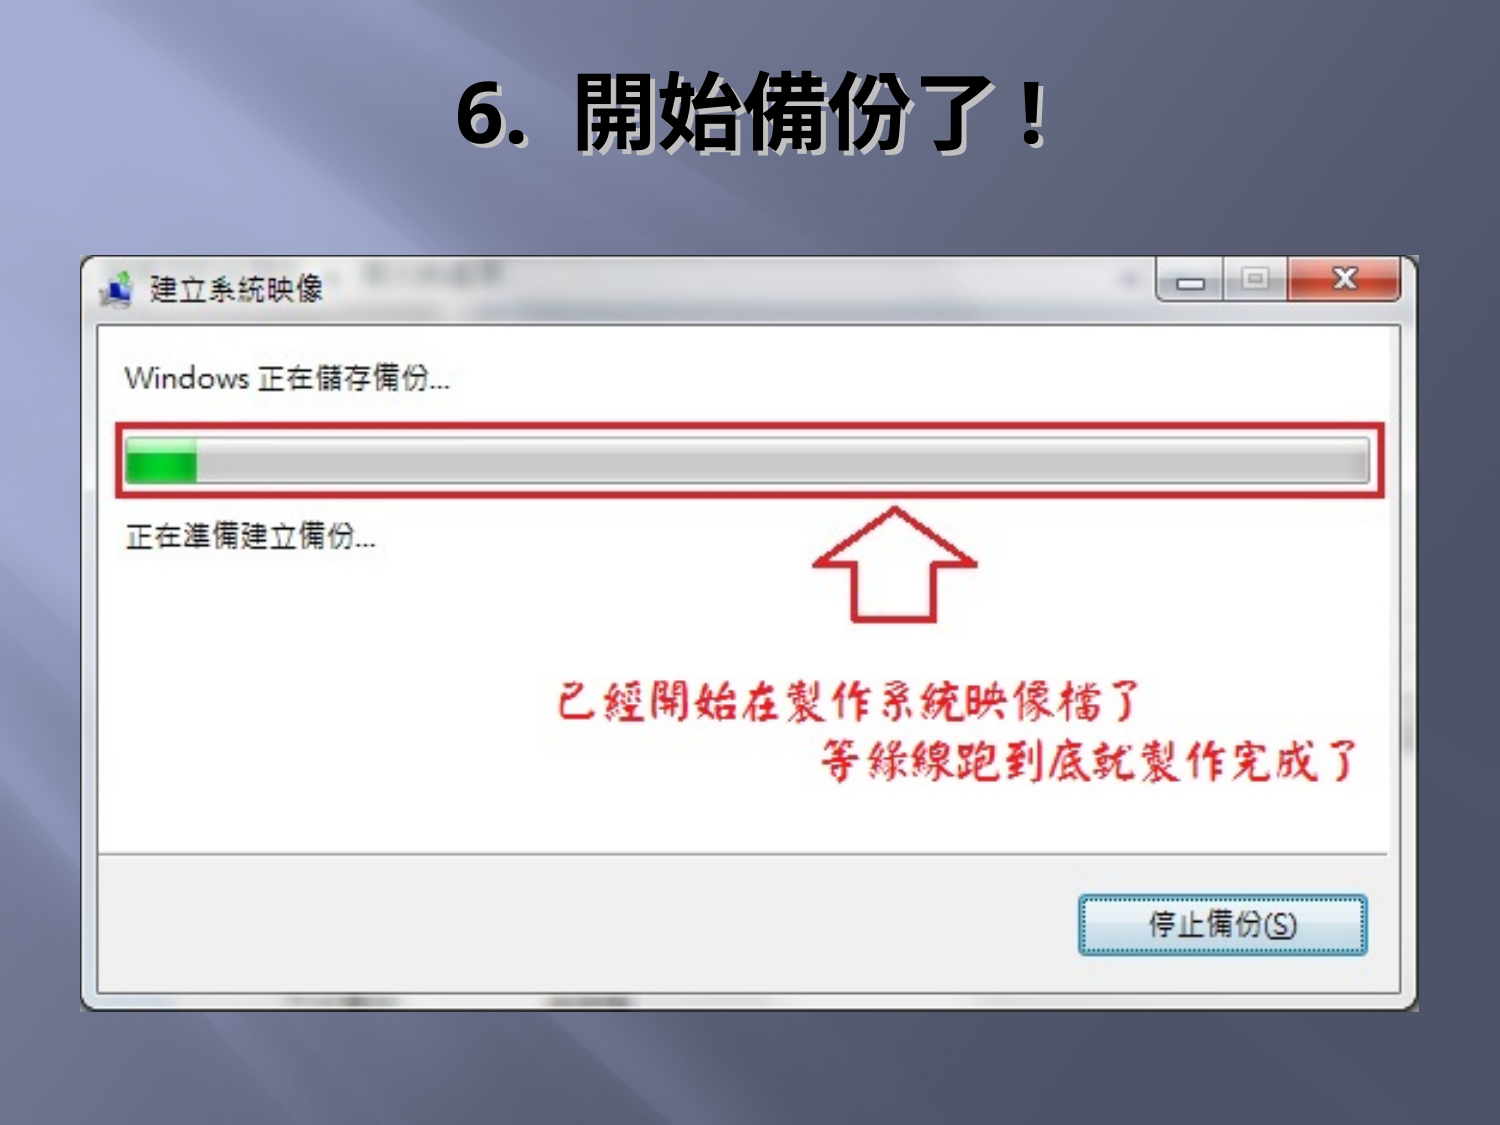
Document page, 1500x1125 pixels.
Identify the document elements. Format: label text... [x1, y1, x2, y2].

picture [80, 255, 1419, 1012]
title 6. 開始備份了! [75, 45, 1426, 173]
